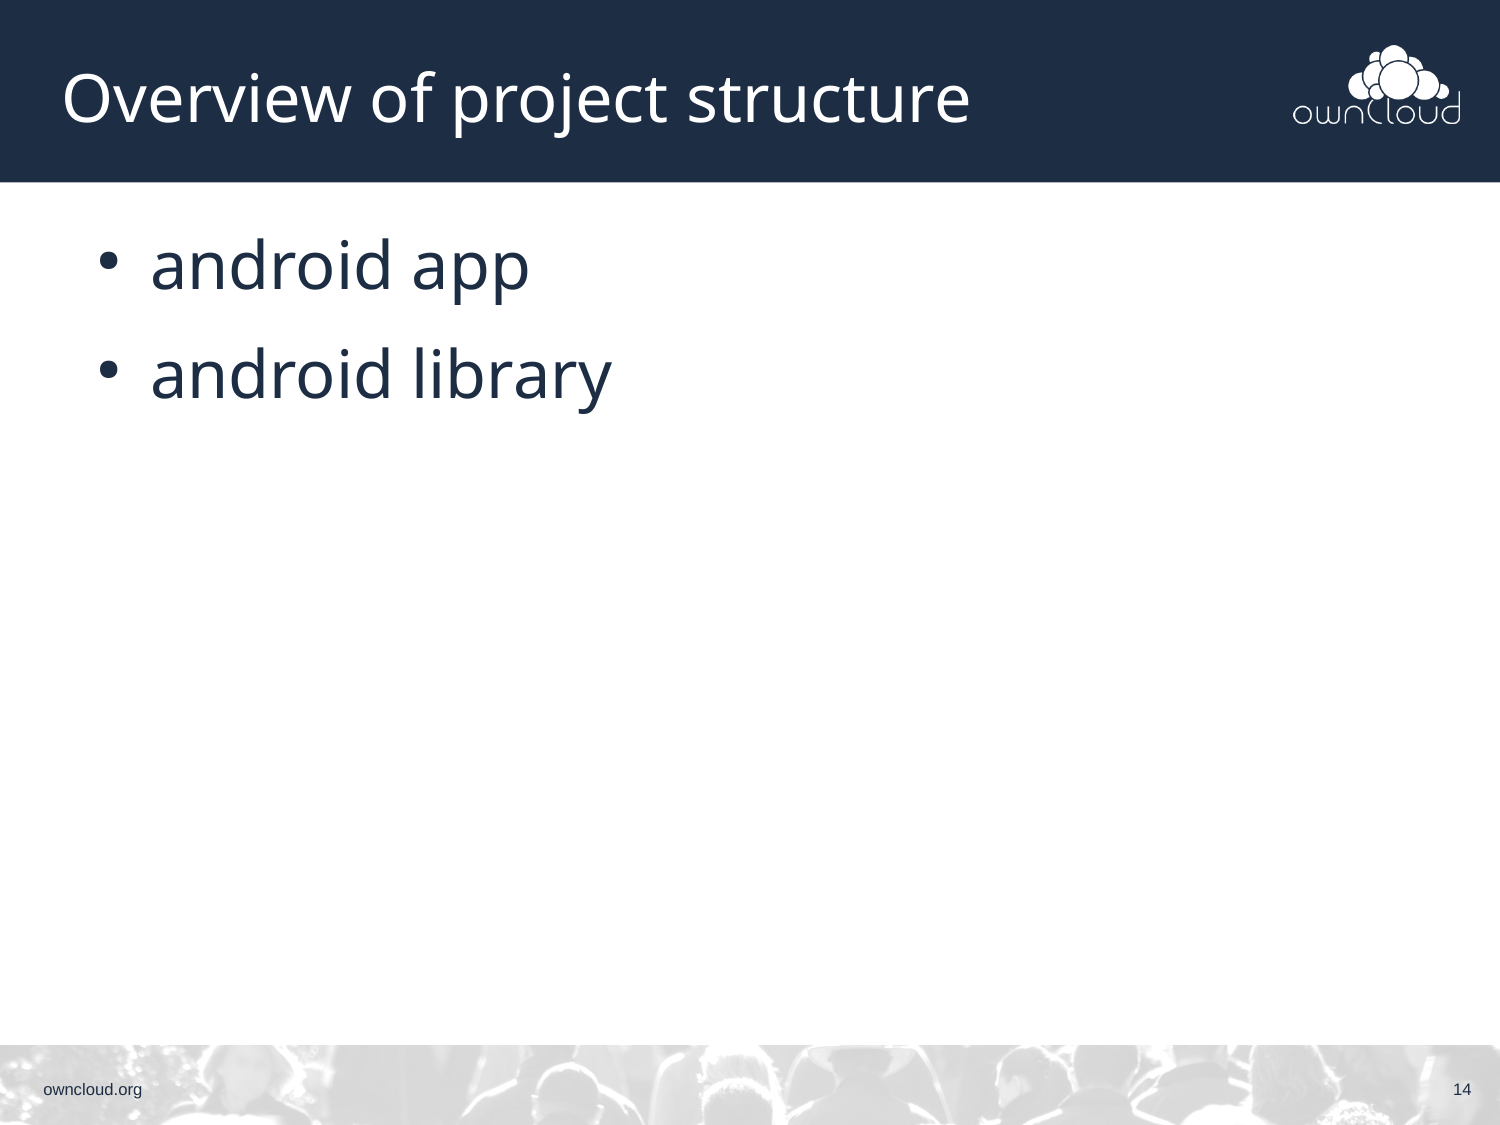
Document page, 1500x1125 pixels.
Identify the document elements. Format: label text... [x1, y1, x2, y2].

title Overview of project structure [46, 5, 1258, 187]
picture [0, 1045, 1500, 1125]
list android app android library [46, 214, 1406, 1004]
picture [1293, 45, 1460, 124]
